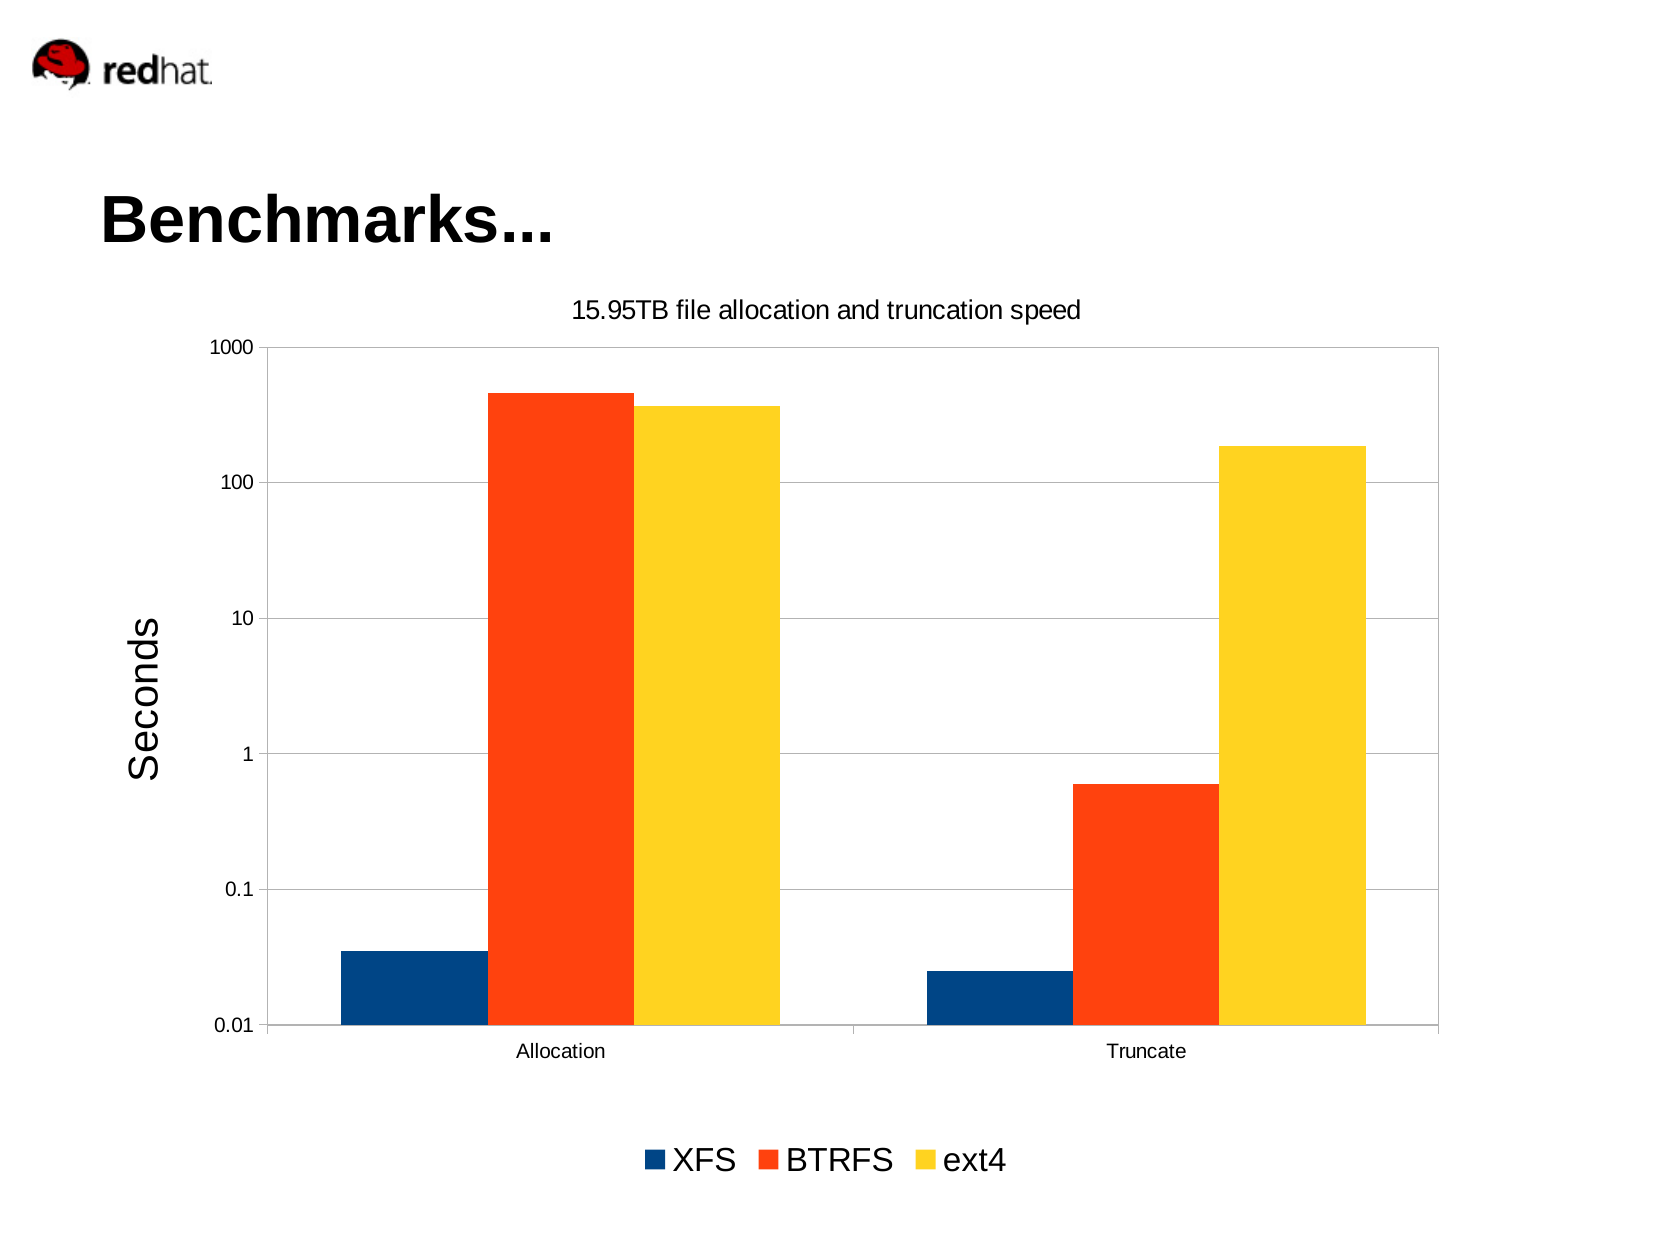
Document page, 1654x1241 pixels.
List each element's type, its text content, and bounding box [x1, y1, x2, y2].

chart [81, 261, 1571, 1185]
picture [31, 37, 212, 98]
title Benchmarks... [100, 164, 1506, 261]
